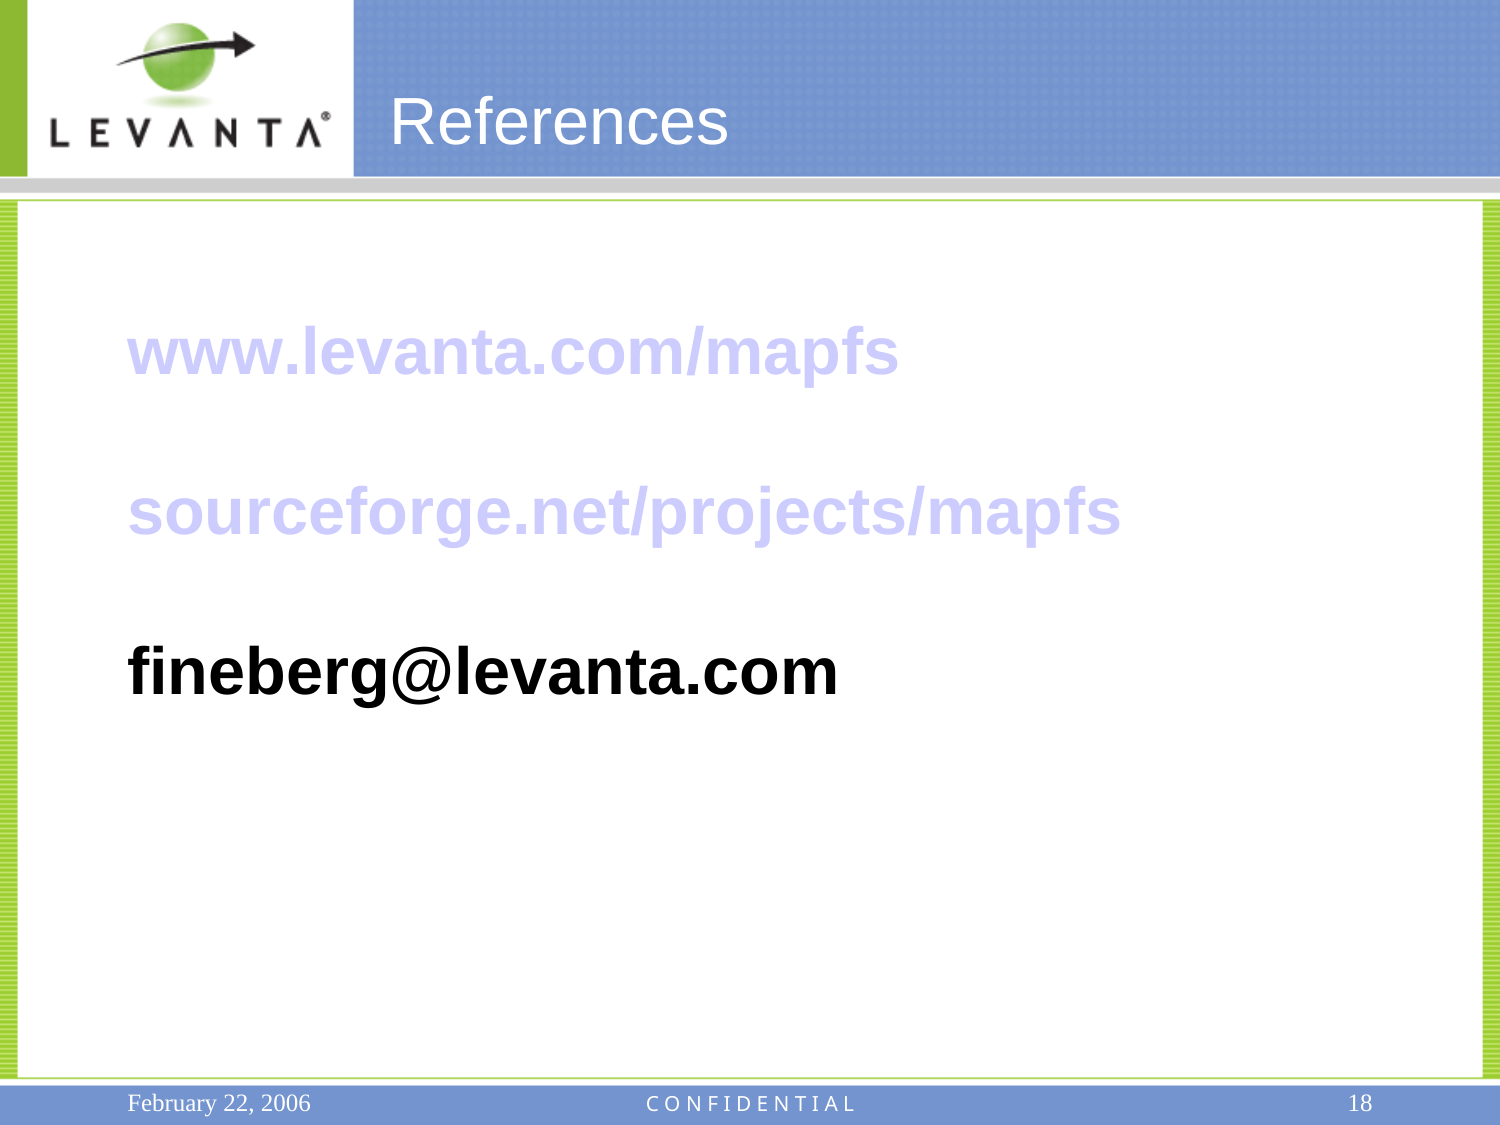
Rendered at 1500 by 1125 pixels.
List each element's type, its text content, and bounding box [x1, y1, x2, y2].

picture [0, 0, 1500, 1125]
title References [374, 0, 1462, 175]
list www.levanta.com/mapfs sourceforge.net/projects/mapfs fineberg@levanta.com [112, 237, 1387, 1125]
